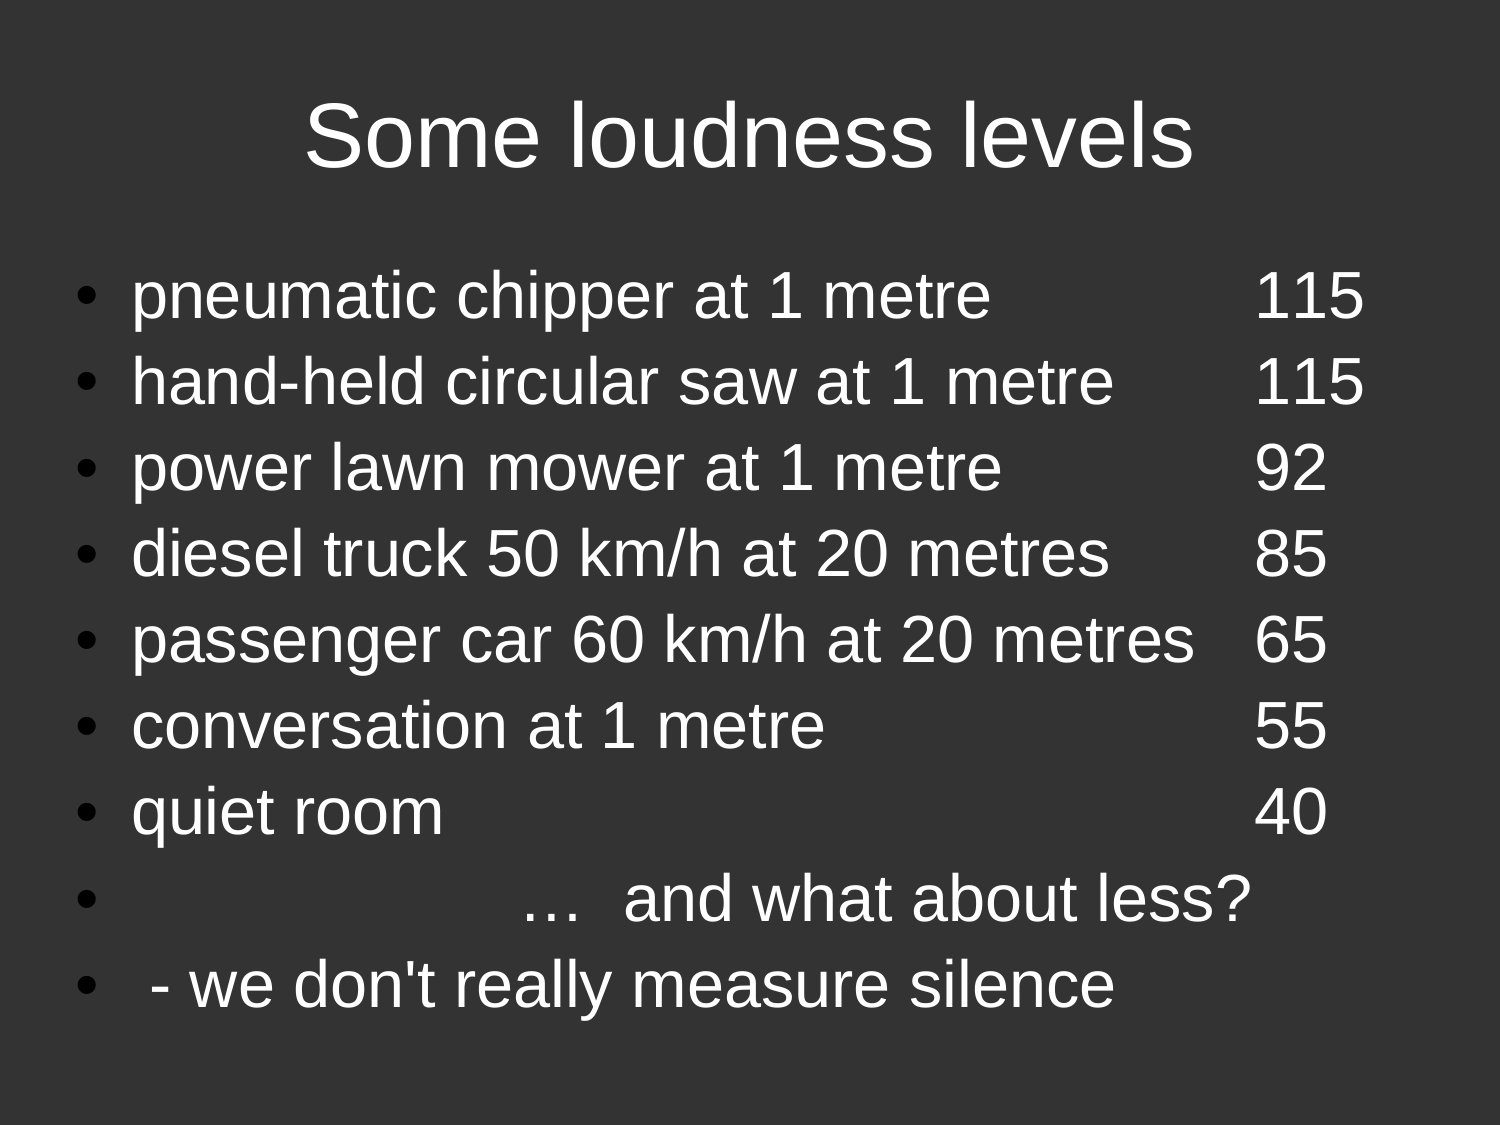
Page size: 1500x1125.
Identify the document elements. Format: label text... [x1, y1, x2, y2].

list pneumatic chipper at 1 metre 115 hand-held circular saw at 1 metre 115 power lawn mower at 1 metre 92 diesel truck 50 km/h at 20 metres 85 passenger car 60 km/h at 20 metres 65 conversation at 1 metre 55 quiet room 40 … and what about less? - we don't really measure silence [75, 262, 1425, 1027]
title Some loudness levels [75, 21, 1425, 257]
